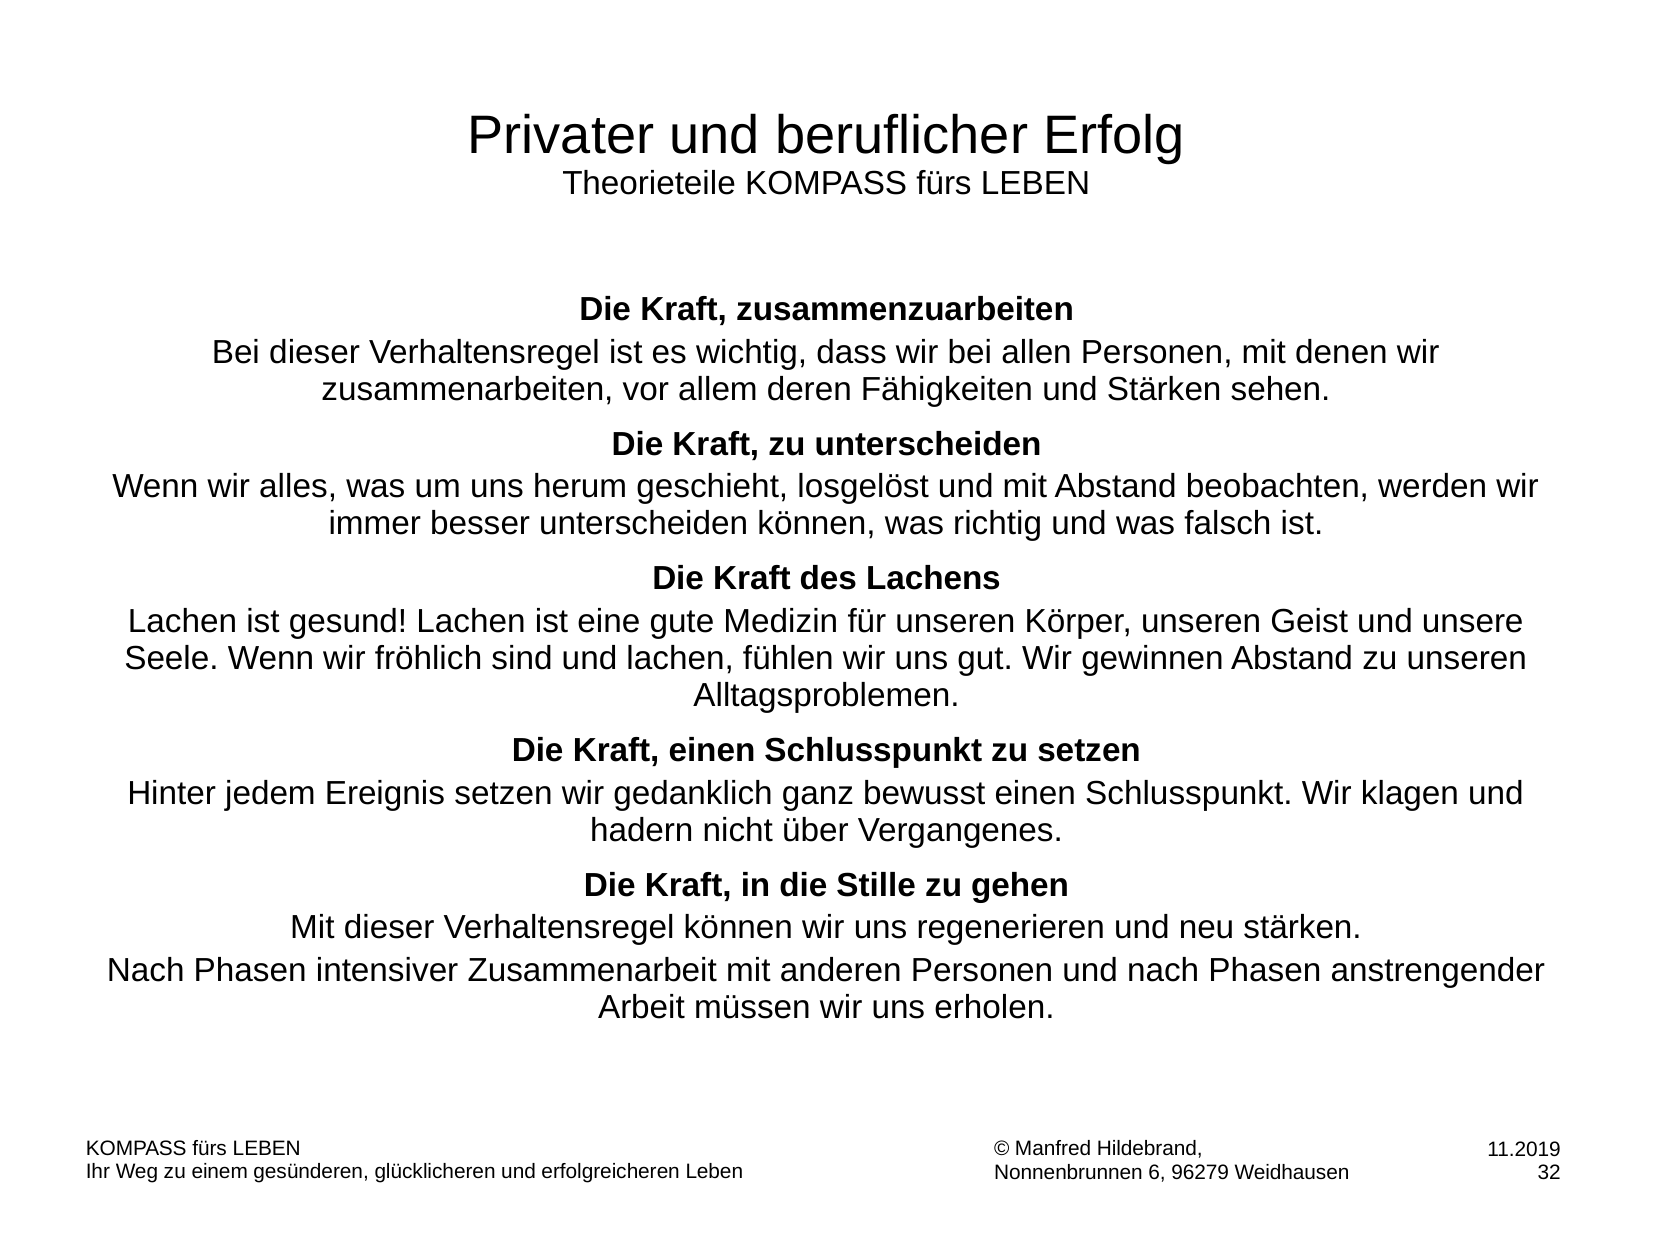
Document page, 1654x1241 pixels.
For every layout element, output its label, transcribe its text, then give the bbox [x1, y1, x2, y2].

text_box KOMPASS fürs LEBEN Ihr Weg zu einem gesünderen, glücklicheren und erfolgreicheren Leben [70, 1118, 964, 1202]
text_box © Manfred Hildebrand, Nonnenbrunnen 6, 96279 Weidhausen [979, 1118, 1389, 1203]
text_box 11.2019 32 [1405, 1118, 1576, 1203]
list Die Kraft, zusammenzuarbeiten Bei dieser Verhaltensregel ist es wichtig, dass wir bei allen Personen, mit denen wir zusammenarbeiten, vor allem deren Fähigkeiten und Stärken sehen. Die Kraft, zu unterscheiden Wenn wir alles, was um uns herum geschieht, losgelöst und mit Abstand beobachten, werden wir immer besser unterscheiden können, was richtig und was falsch ist. Die Kraft des Lachens Lachen ist gesund! Lachen ist eine gute Medizin für unseren Körper, unseren Geist und unsere Seele. Wenn wir fröhlich sind und lachen, fühlen wir uns gut. Wir gewinnen Abstand zu unseren Alltagsproblemen. Die Kraft, einen Schlusspunkt zu setzen Hinter jedem Ereignis setzen wir gedanklich ganz bewusst einen Schlusspunkt. Wir klagen und hadern nicht über Vergangenes. Die Kraft, in die Stille zu gehen Mit dieser Verhaltensregel können wir uns regenerieren und neu stärken. Nach Phasen intensiver Zusammenarbeit mit anderen Personen und nach Phasen anstrengender Arbeit müssen wir uns erholen. [82, 290, 1571, 1109]
title Privater und beruflicher Erfolg Theorieteile KOMPASS fürs LEBEN [82, 49, 1571, 257]
